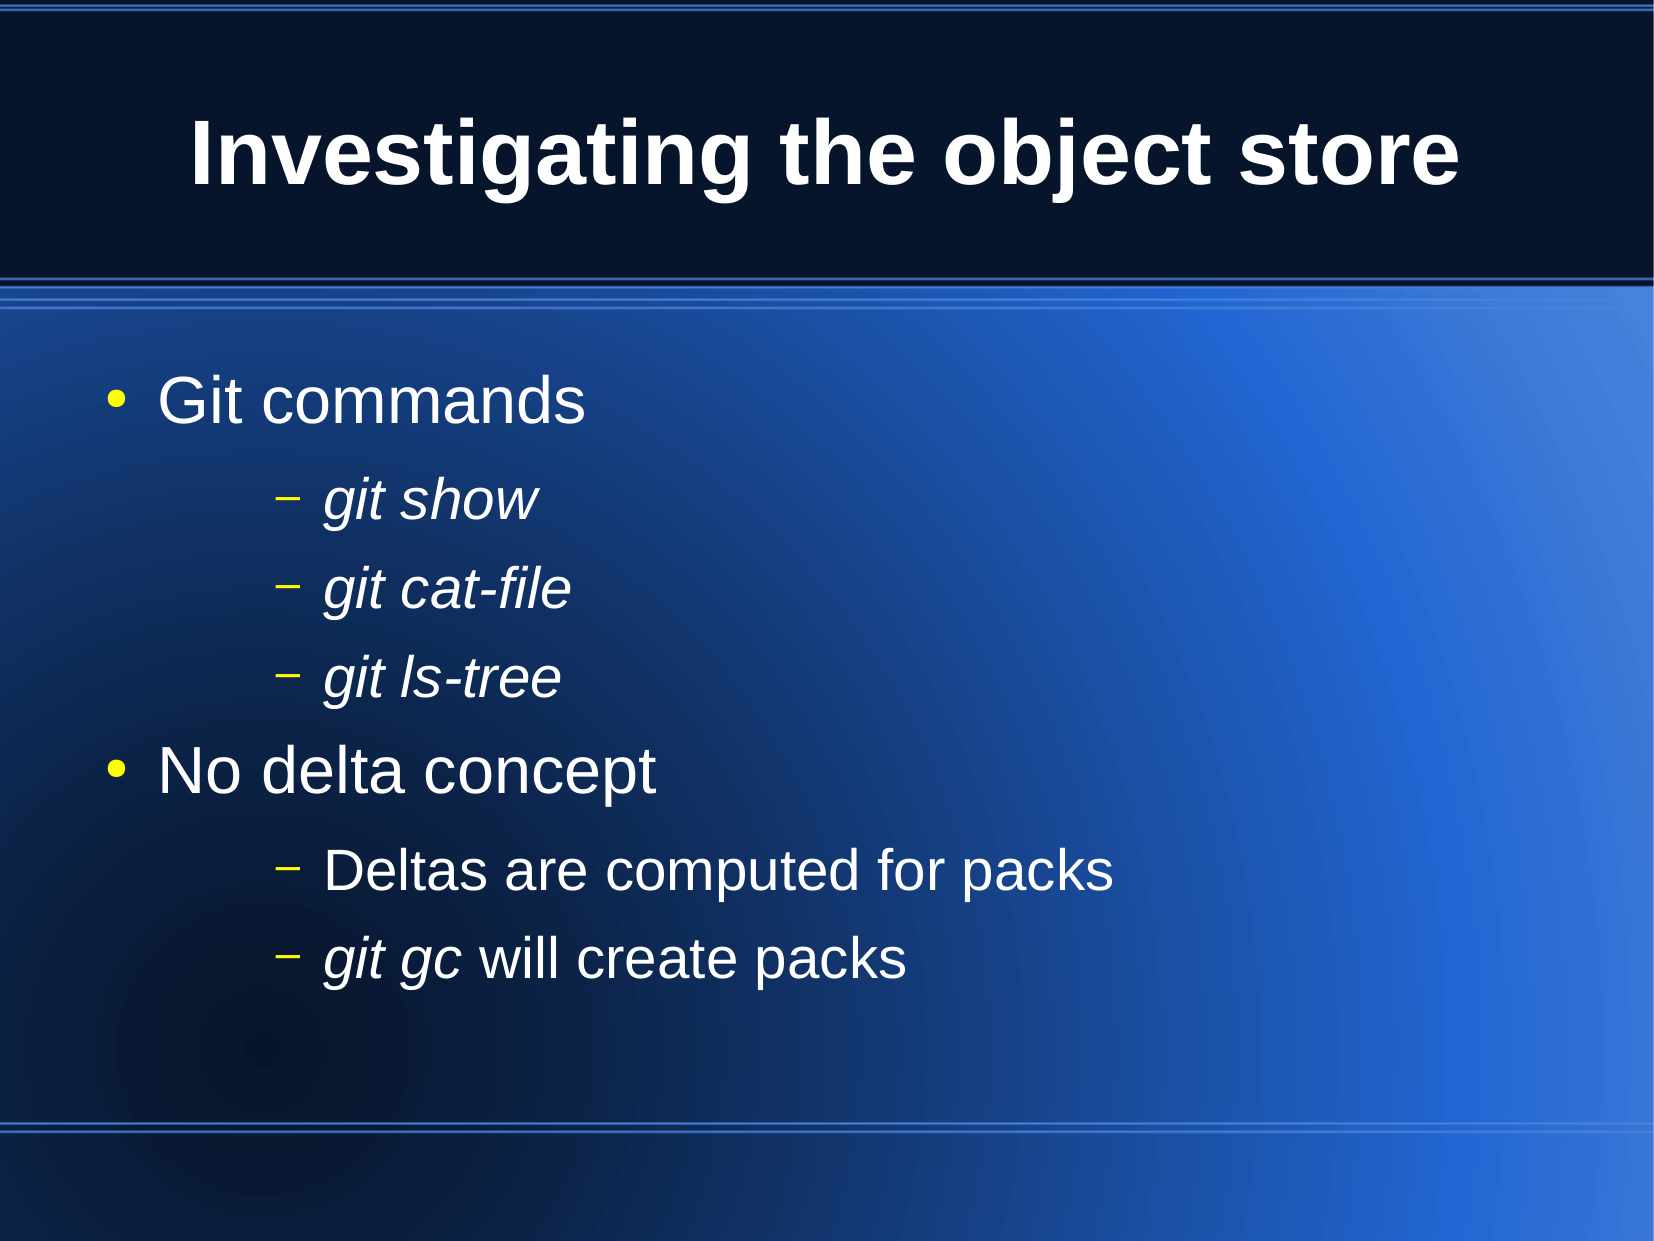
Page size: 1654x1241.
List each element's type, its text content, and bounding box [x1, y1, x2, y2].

list Git commands git show git cat-file git ls-tree No delta concept Deltas are computed for packs git gc will create packs [86, 362, 1576, 1051]
title Investigating the object store [82, 56, 1571, 250]
picture [0, 0, 1654, 1241]
